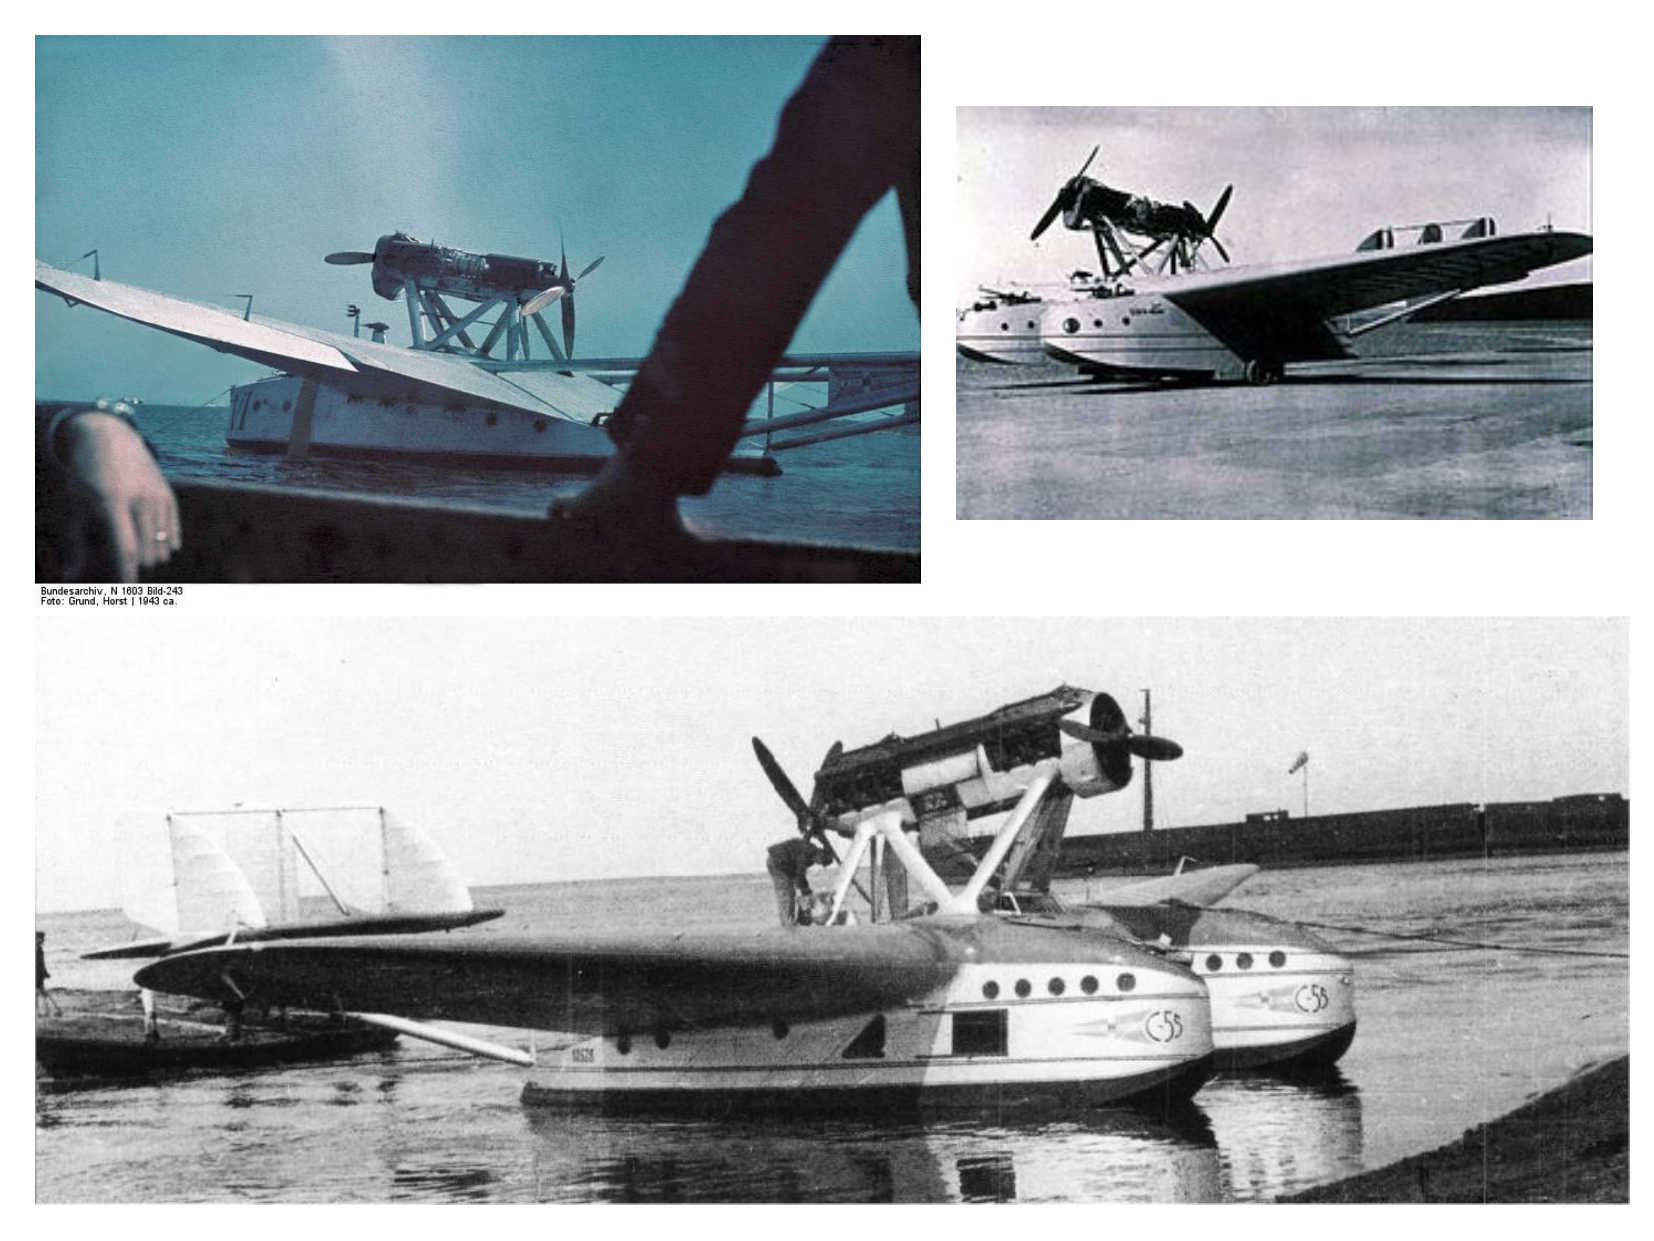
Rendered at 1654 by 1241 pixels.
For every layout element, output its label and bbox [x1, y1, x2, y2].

picture [35, 616, 1630, 1205]
picture [35, 35, 921, 608]
picture [956, 106, 1593, 520]
